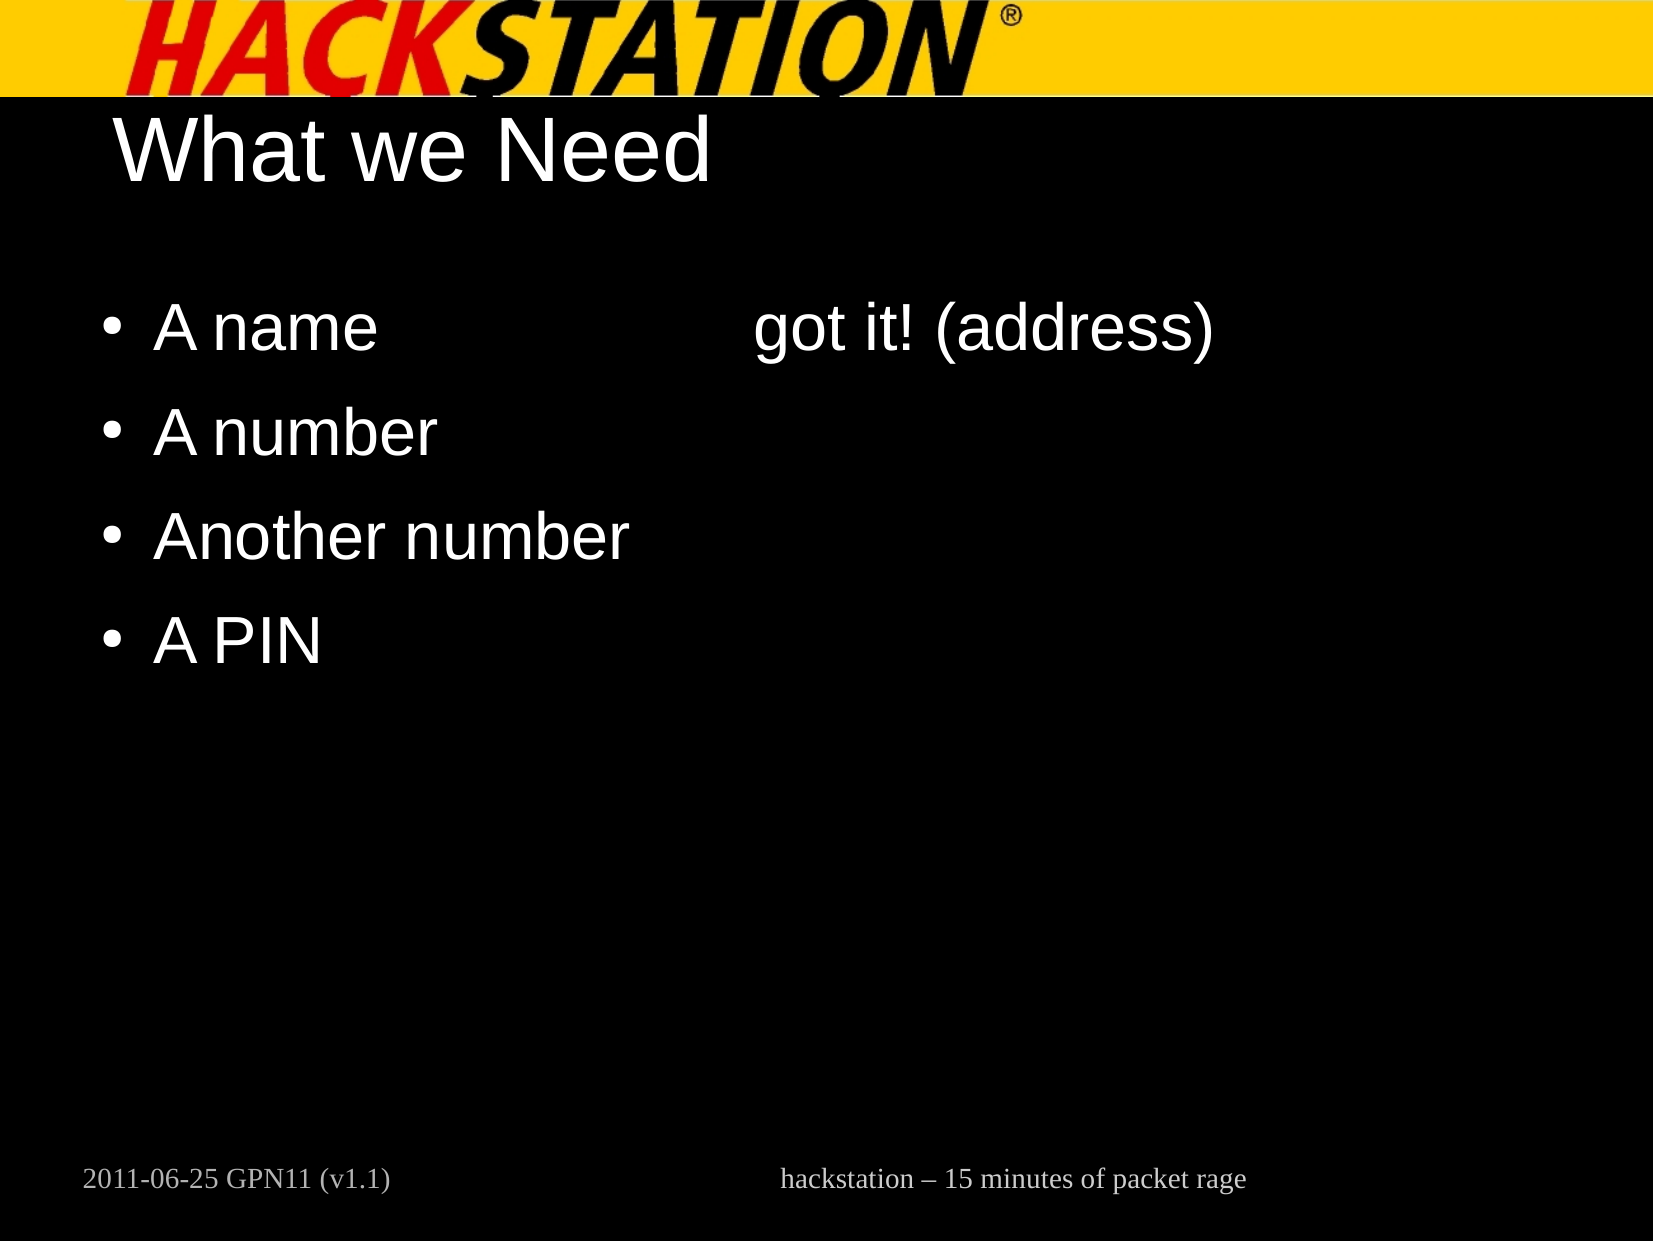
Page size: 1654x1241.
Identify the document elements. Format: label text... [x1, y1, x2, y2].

list A name got it! (address) A number Another number A PIN [82, 290, 1571, 1109]
title What we Need [112, 75, 1571, 226]
picture [0, 0, 1653, 97]
